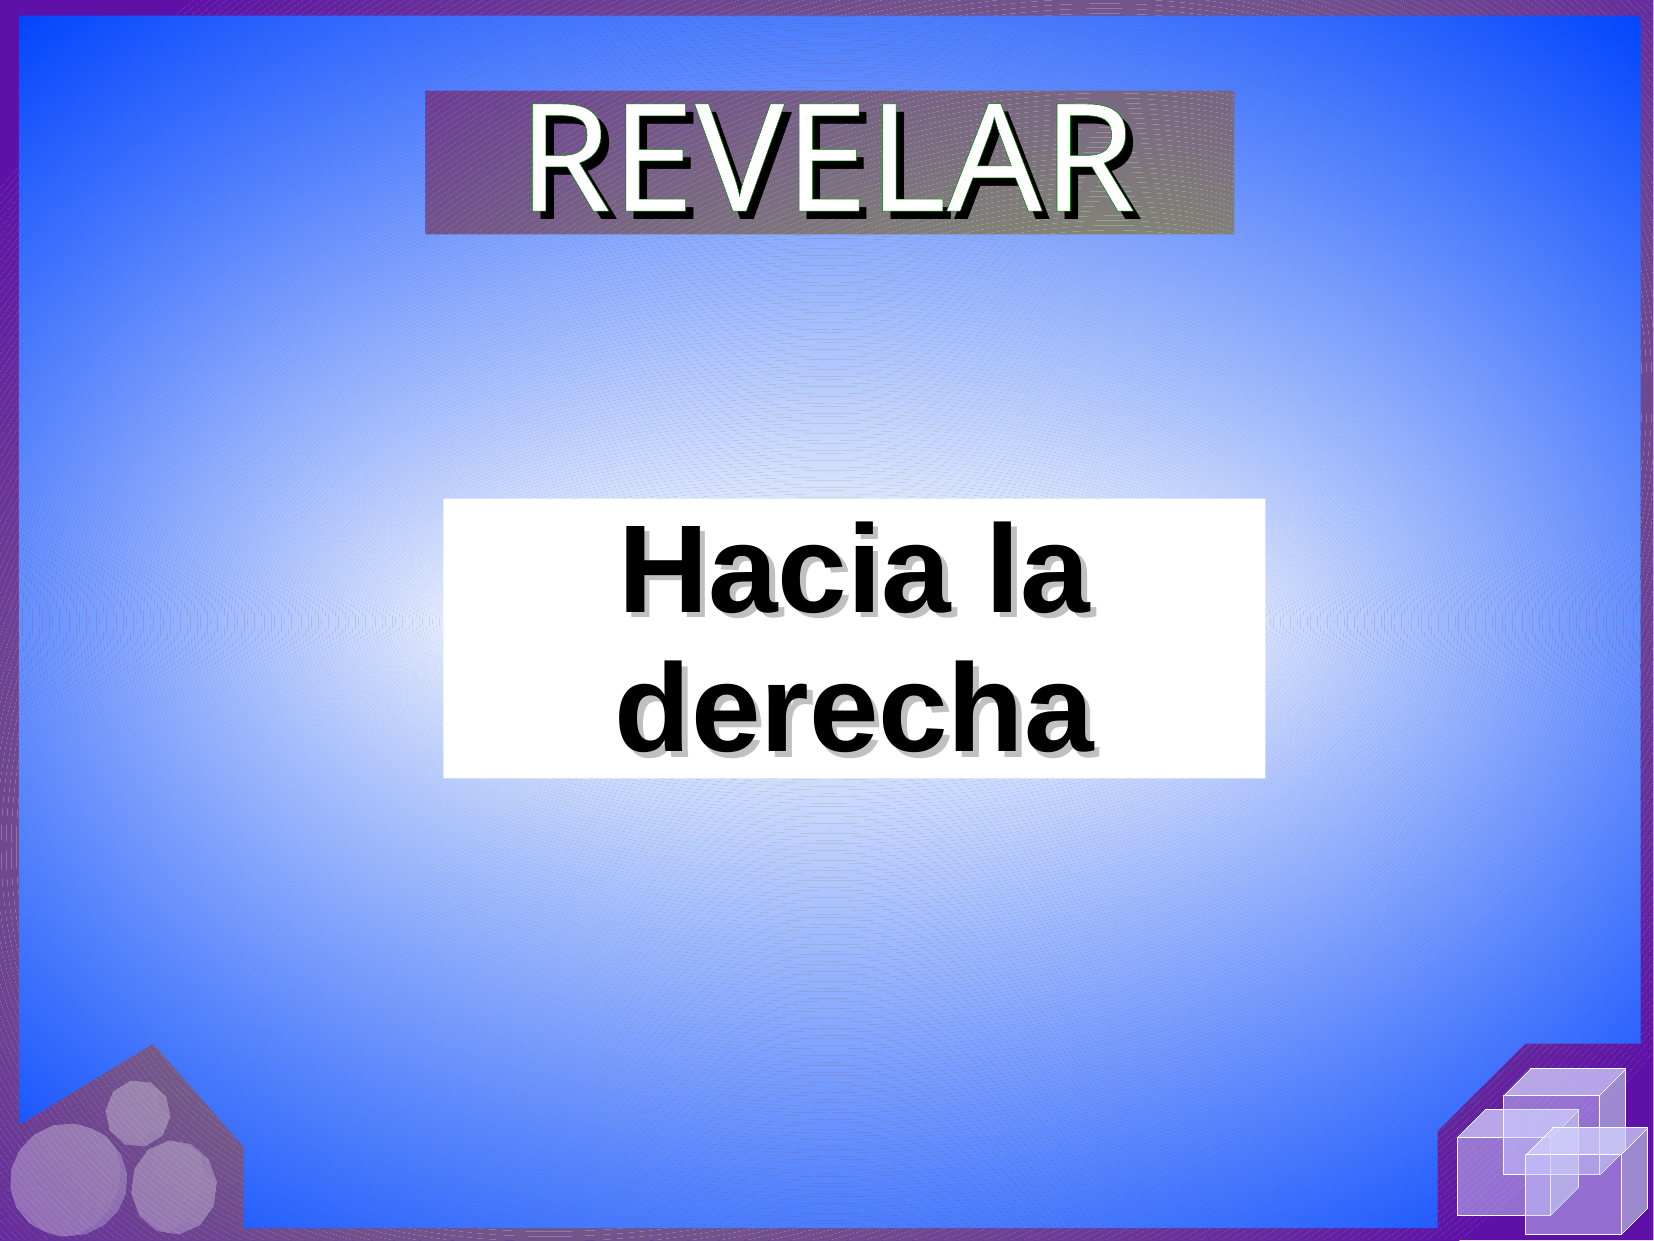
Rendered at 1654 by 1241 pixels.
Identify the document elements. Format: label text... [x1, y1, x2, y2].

title REVELAR [82, 47, 1571, 259]
title Hacia la derecha [443, 498, 1266, 779]
text_box [18, 15, 1641, 1229]
